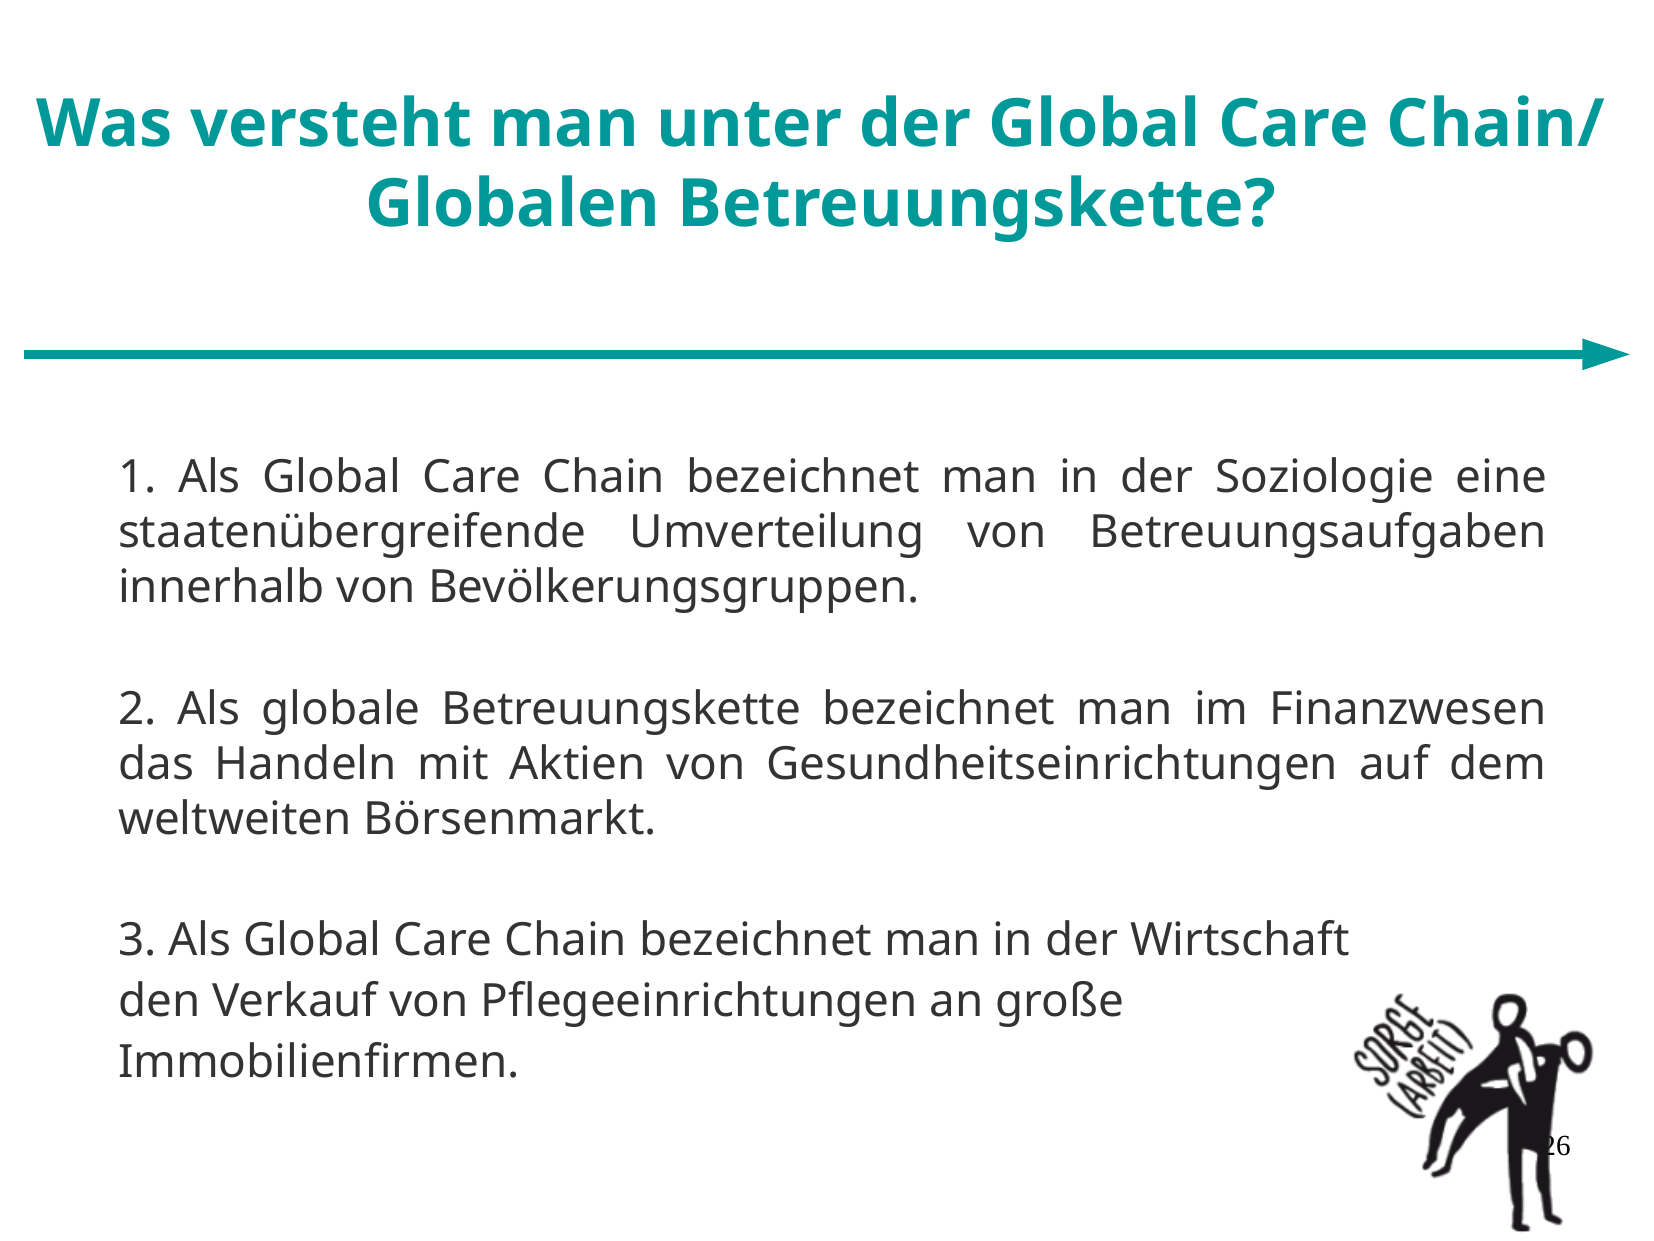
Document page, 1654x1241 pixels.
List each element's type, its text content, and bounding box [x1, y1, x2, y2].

list 1. Als Global Care Chain bezeichnet man in der Soziologie eine staatenübergreifende Umverteilung von Betreuungsaufgaben innerhalb von Bevölkerungsgruppen. 2. Als globale Betreuungskette bezeichnet man im Finanzwesen das Handeln mit Aktien von Gesundheitseinrichtungen auf dem weltweiten Börsenmarkt. 3. Als Global Care Chain bezeichnet man in der Wirtschaft den Verkauf von Pflegeeinrichtungen an große Immobilienfirmen. [118, 447, 1548, 1204]
title Was versteht man unter der Global Care Chain/ Globalen Betreuungskette? [35, 7, 1607, 308]
picture [1281, 925, 1654, 1241]
